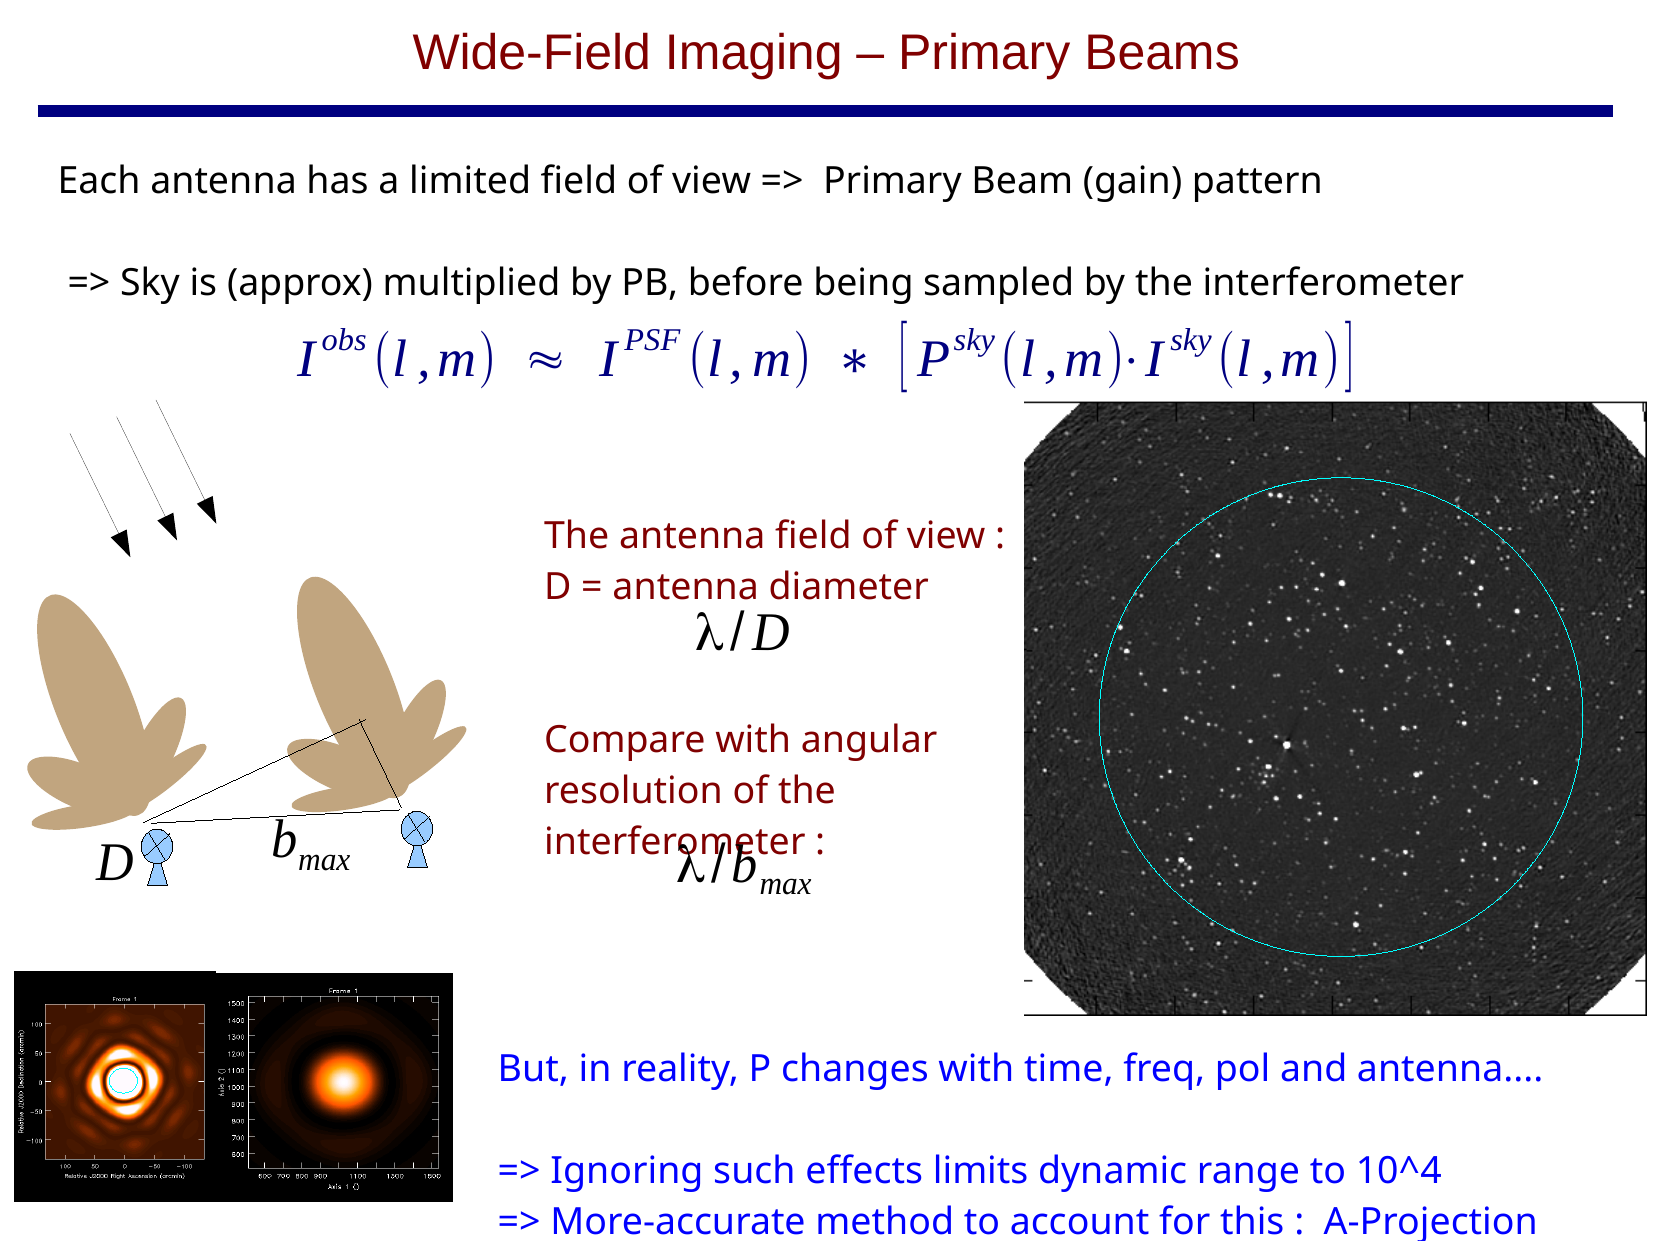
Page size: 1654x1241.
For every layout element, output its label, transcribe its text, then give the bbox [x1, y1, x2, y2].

chart [257, 808, 366, 877]
chart [79, 830, 148, 892]
text_box [148, 829, 173, 886]
text_box Each antenna has a limited field of view => Primary Beam (gain) pattern => Sky is (approx) multiplied by PB, before being sampled by the interferometer [42, 146, 1610, 292]
picture [1021, 399, 1647, 1017]
chart [282, 318, 1368, 396]
picture [14, 971, 453, 1202]
text_box The antenna field of view : D = antenna diameter Compare with angular resolution of the interferometer : [529, 500, 1021, 887]
text_box [287, 576, 467, 808]
text_box [401, 811, 433, 868]
text_box [27, 594, 207, 830]
title Wide-Field Imaging – Primary Beams [82, 15, 1571, 89]
text_box But, in reality, P changes with time, freq, pol and antenna.... => Ignoring such effects limits dynamic range to 10^4 => More-accurate method to account for this : A-Projection [482, 1033, 1653, 1223]
chart [661, 832, 827, 901]
